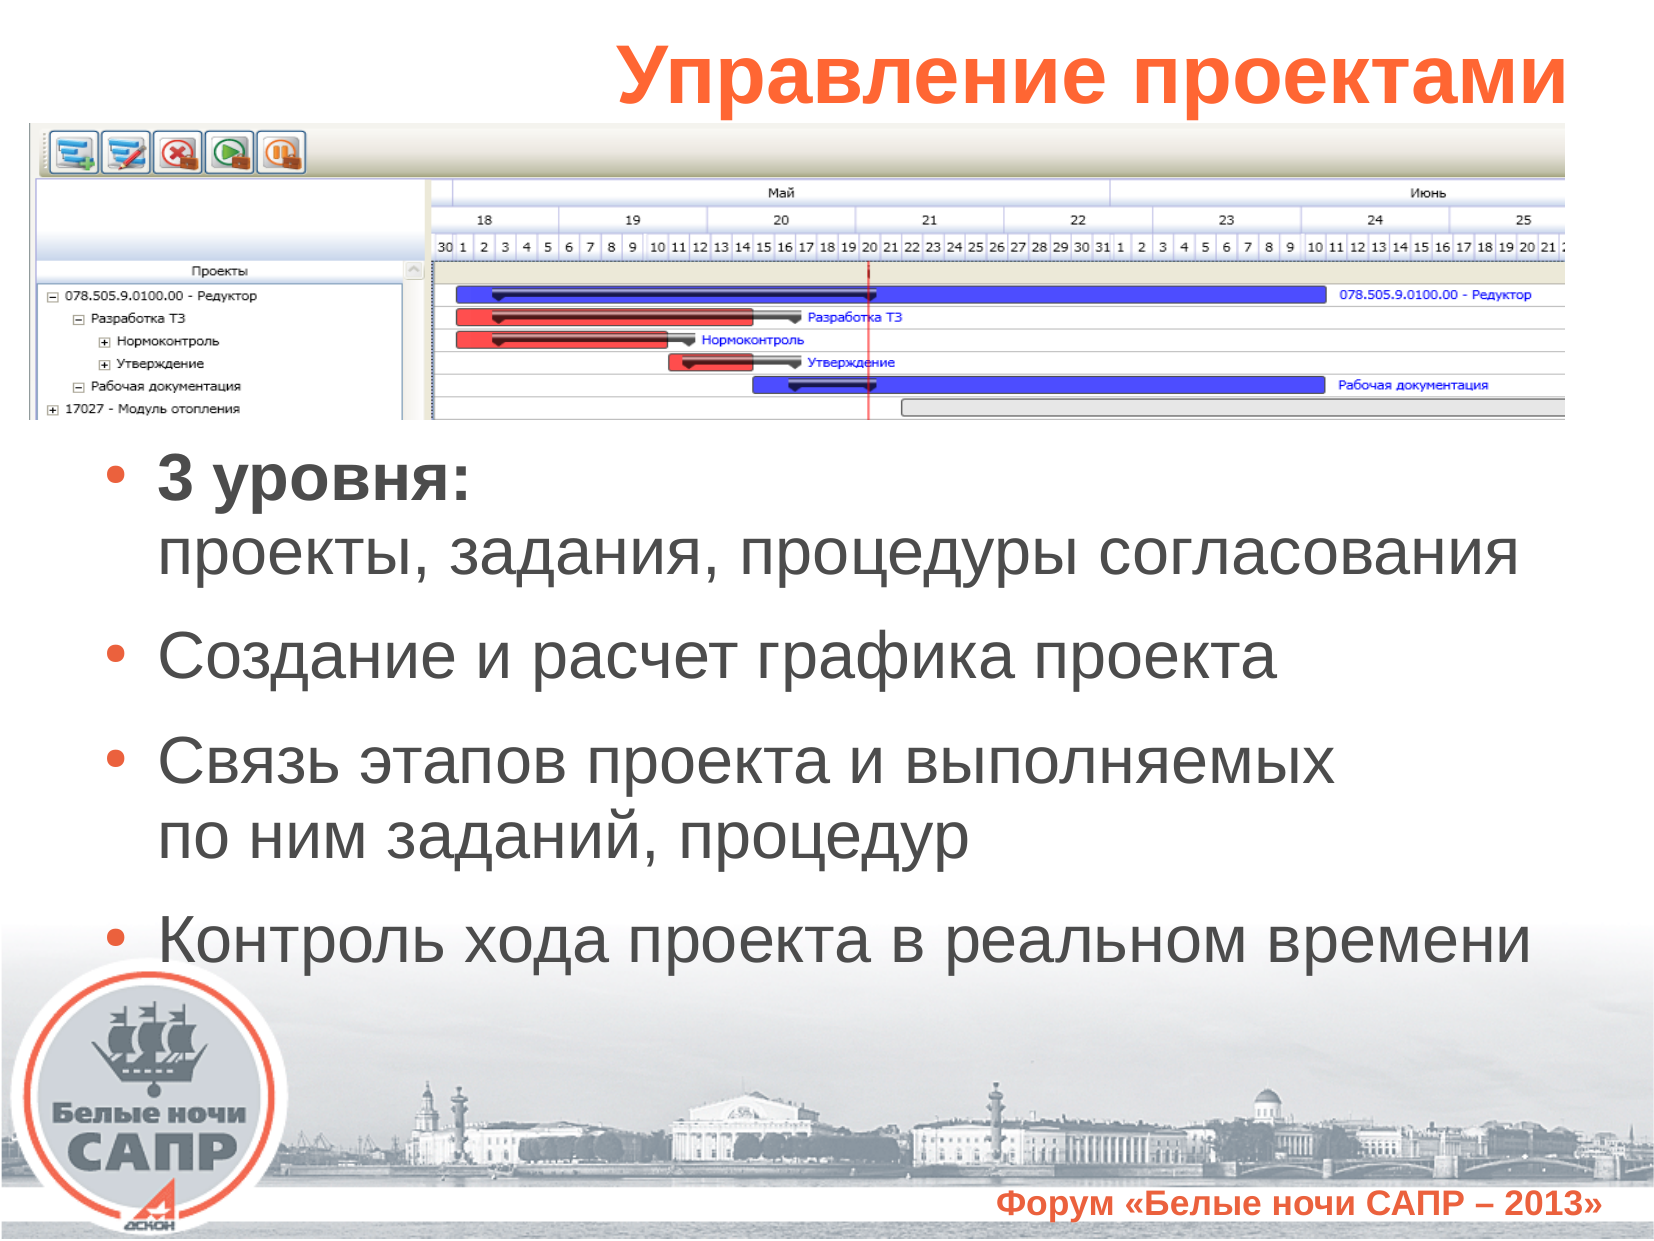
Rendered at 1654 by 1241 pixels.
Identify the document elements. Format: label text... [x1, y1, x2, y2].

picture [1, 0, 1654, 1239]
title Управление проектами [82, 25, 1571, 125]
list 3 уровня: проекты, задания, процедуры согласования Создание и расчет графика проекта Связь этапов проекта и выполняемых по ним заданий, процедур Контроль хода проекта в реальном времени [86, 439, 1569, 1006]
